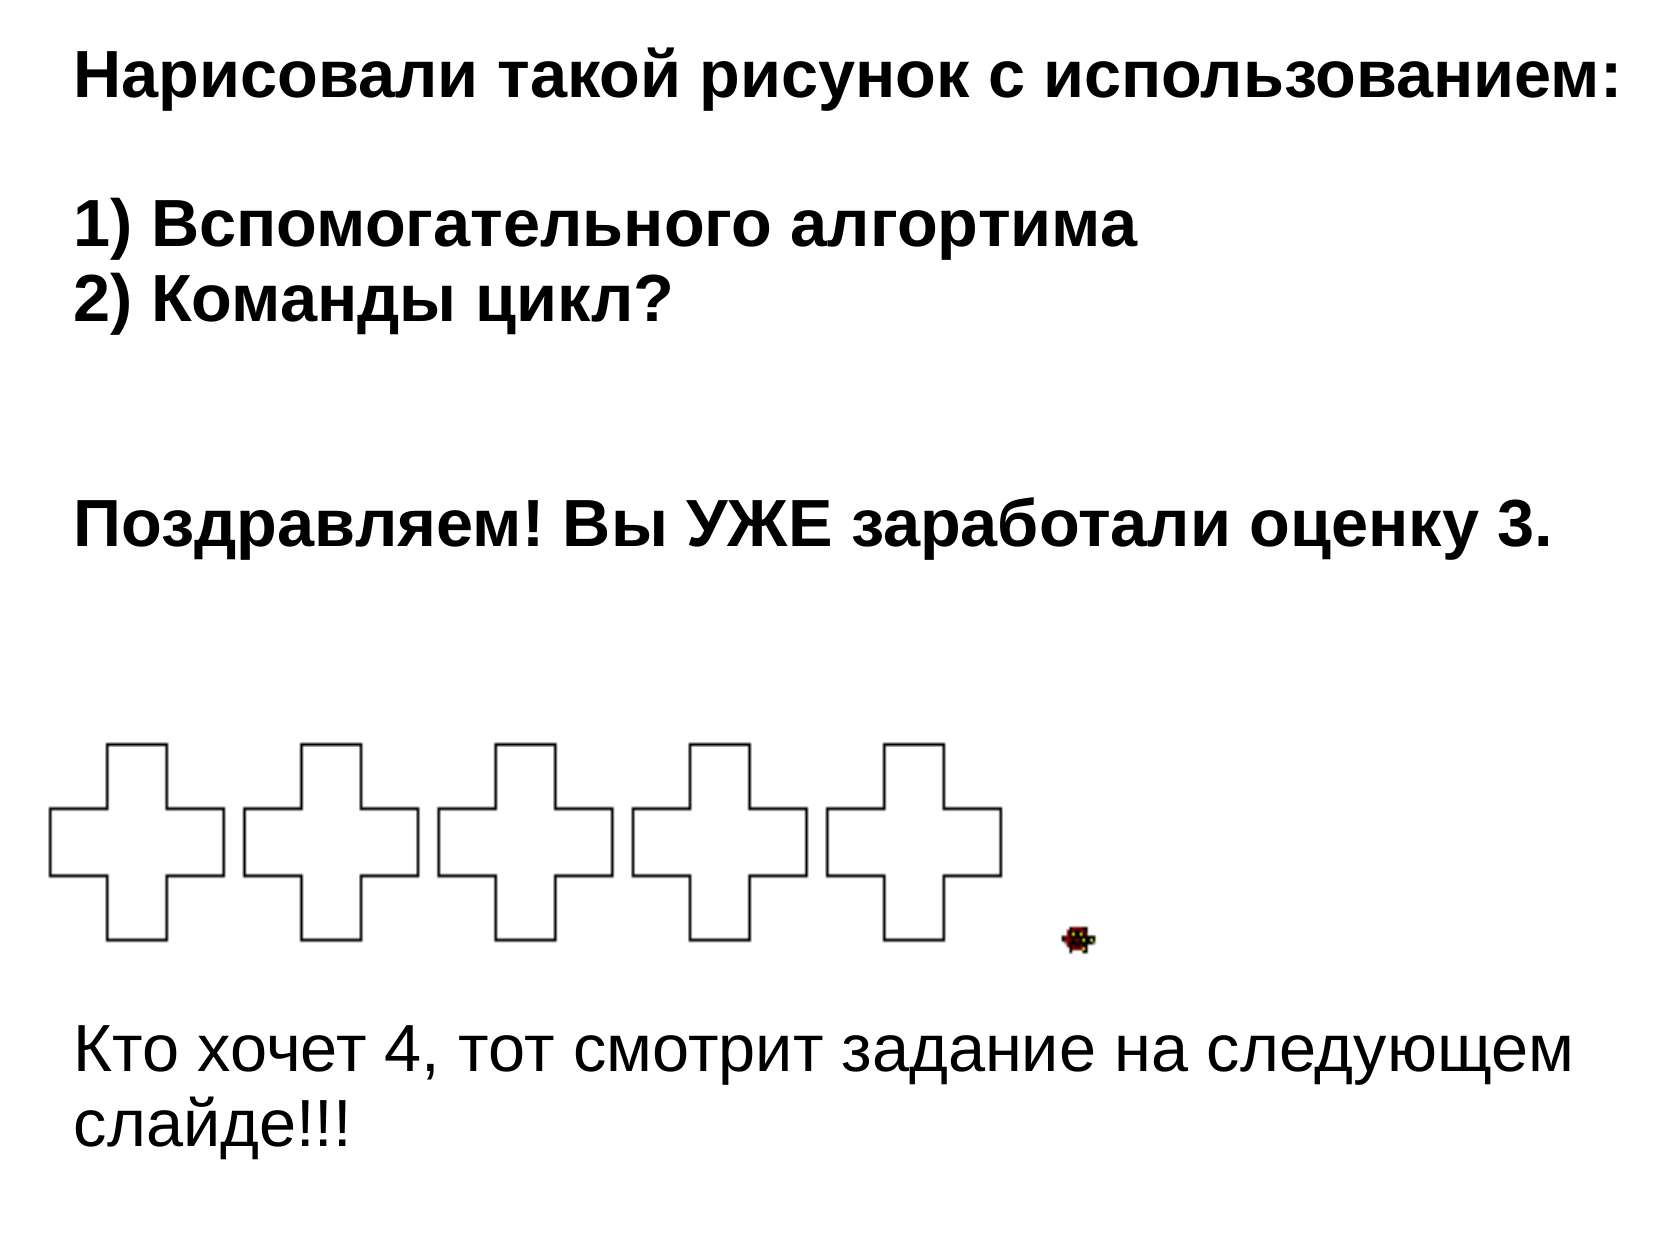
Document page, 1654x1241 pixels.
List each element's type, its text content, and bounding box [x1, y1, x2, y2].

text_box Кто хочет 4, тот смотрит задание на следующем слайде!!! [59, 1003, 1625, 1169]
text_box Нарисовали такой рисунок с использованием: 1) Вспомогательного алгортима 2) Команды цикл? Поздравляем! Вы УЖЕ заработали оценку 3. [59, 29, 1654, 568]
picture [29, 531, 1148, 1211]
